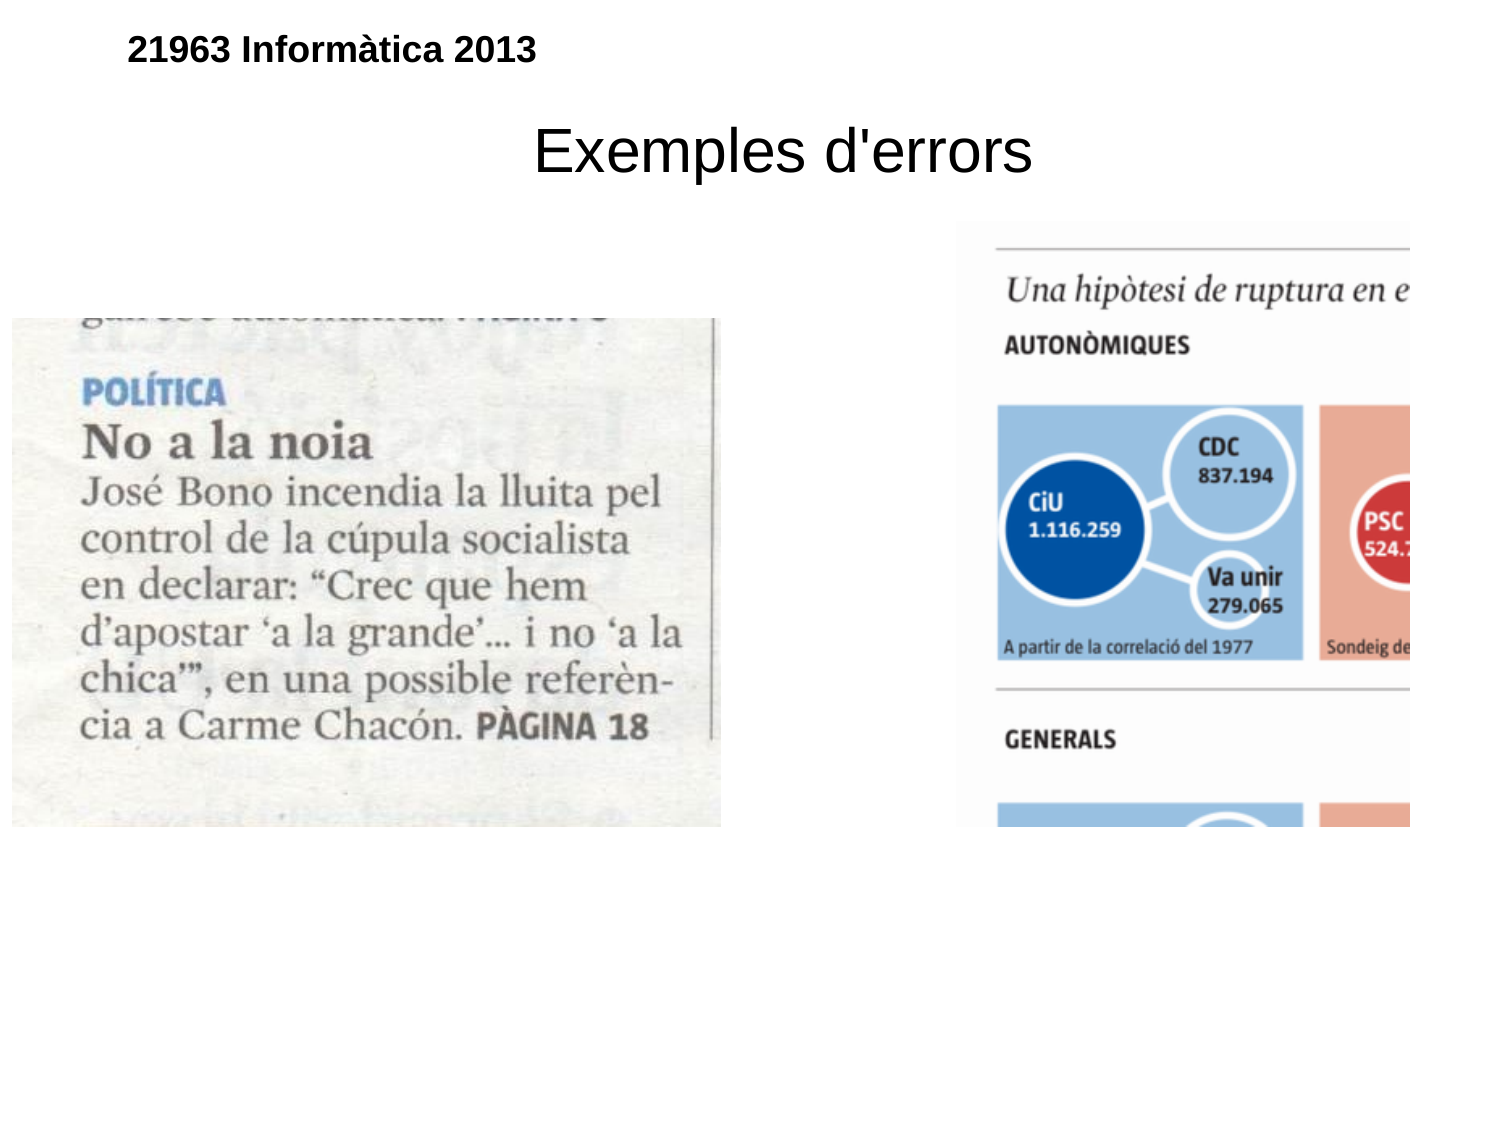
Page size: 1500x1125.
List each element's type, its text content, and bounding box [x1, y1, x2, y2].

picture [956, 221, 1410, 827]
text_box Exemples d'errors [112, 95, 1456, 207]
picture [12, 318, 721, 827]
text_box 21963 Informàtica 2013 [112, 20, 1388, 85]
